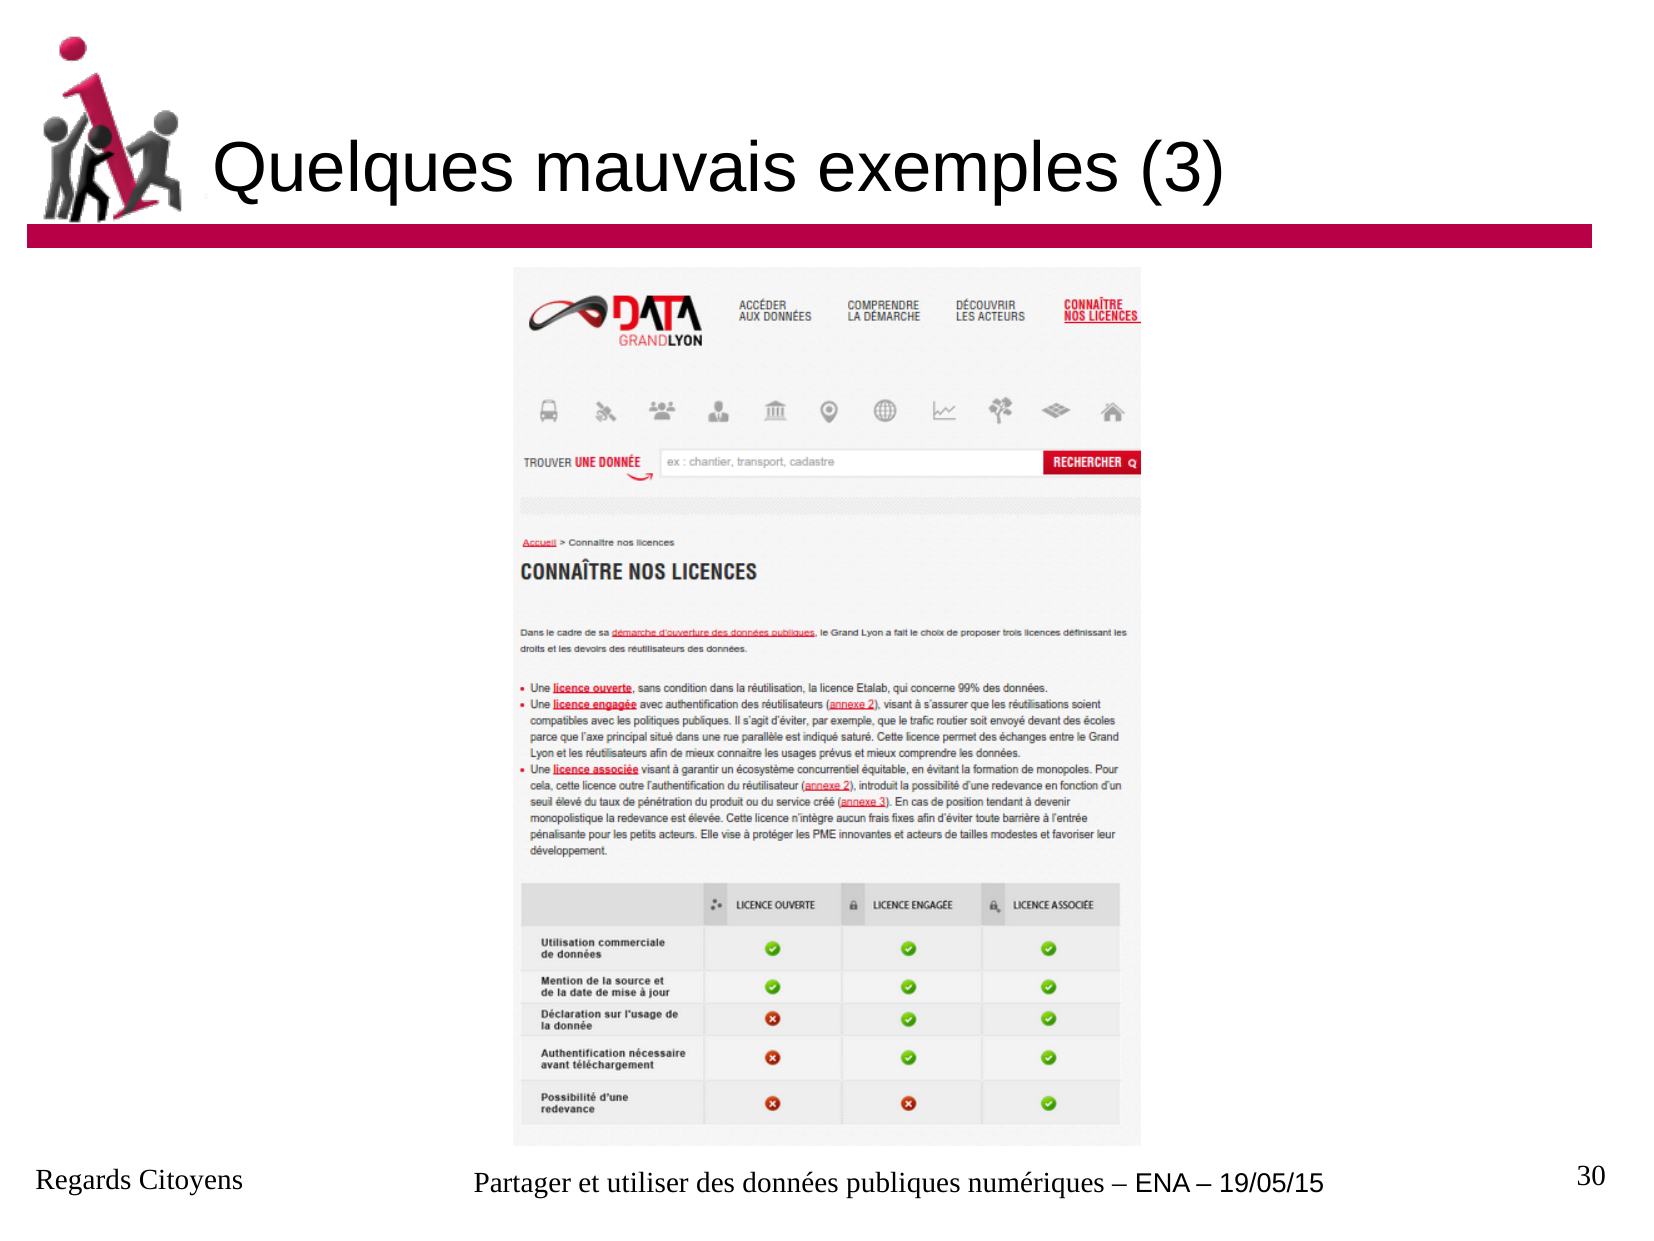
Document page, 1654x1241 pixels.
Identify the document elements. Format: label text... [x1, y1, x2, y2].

picture [513, 267, 1141, 1146]
title Quelques mauvais exemples (3) [213, 70, 1648, 264]
picture [27, 31, 208, 224]
